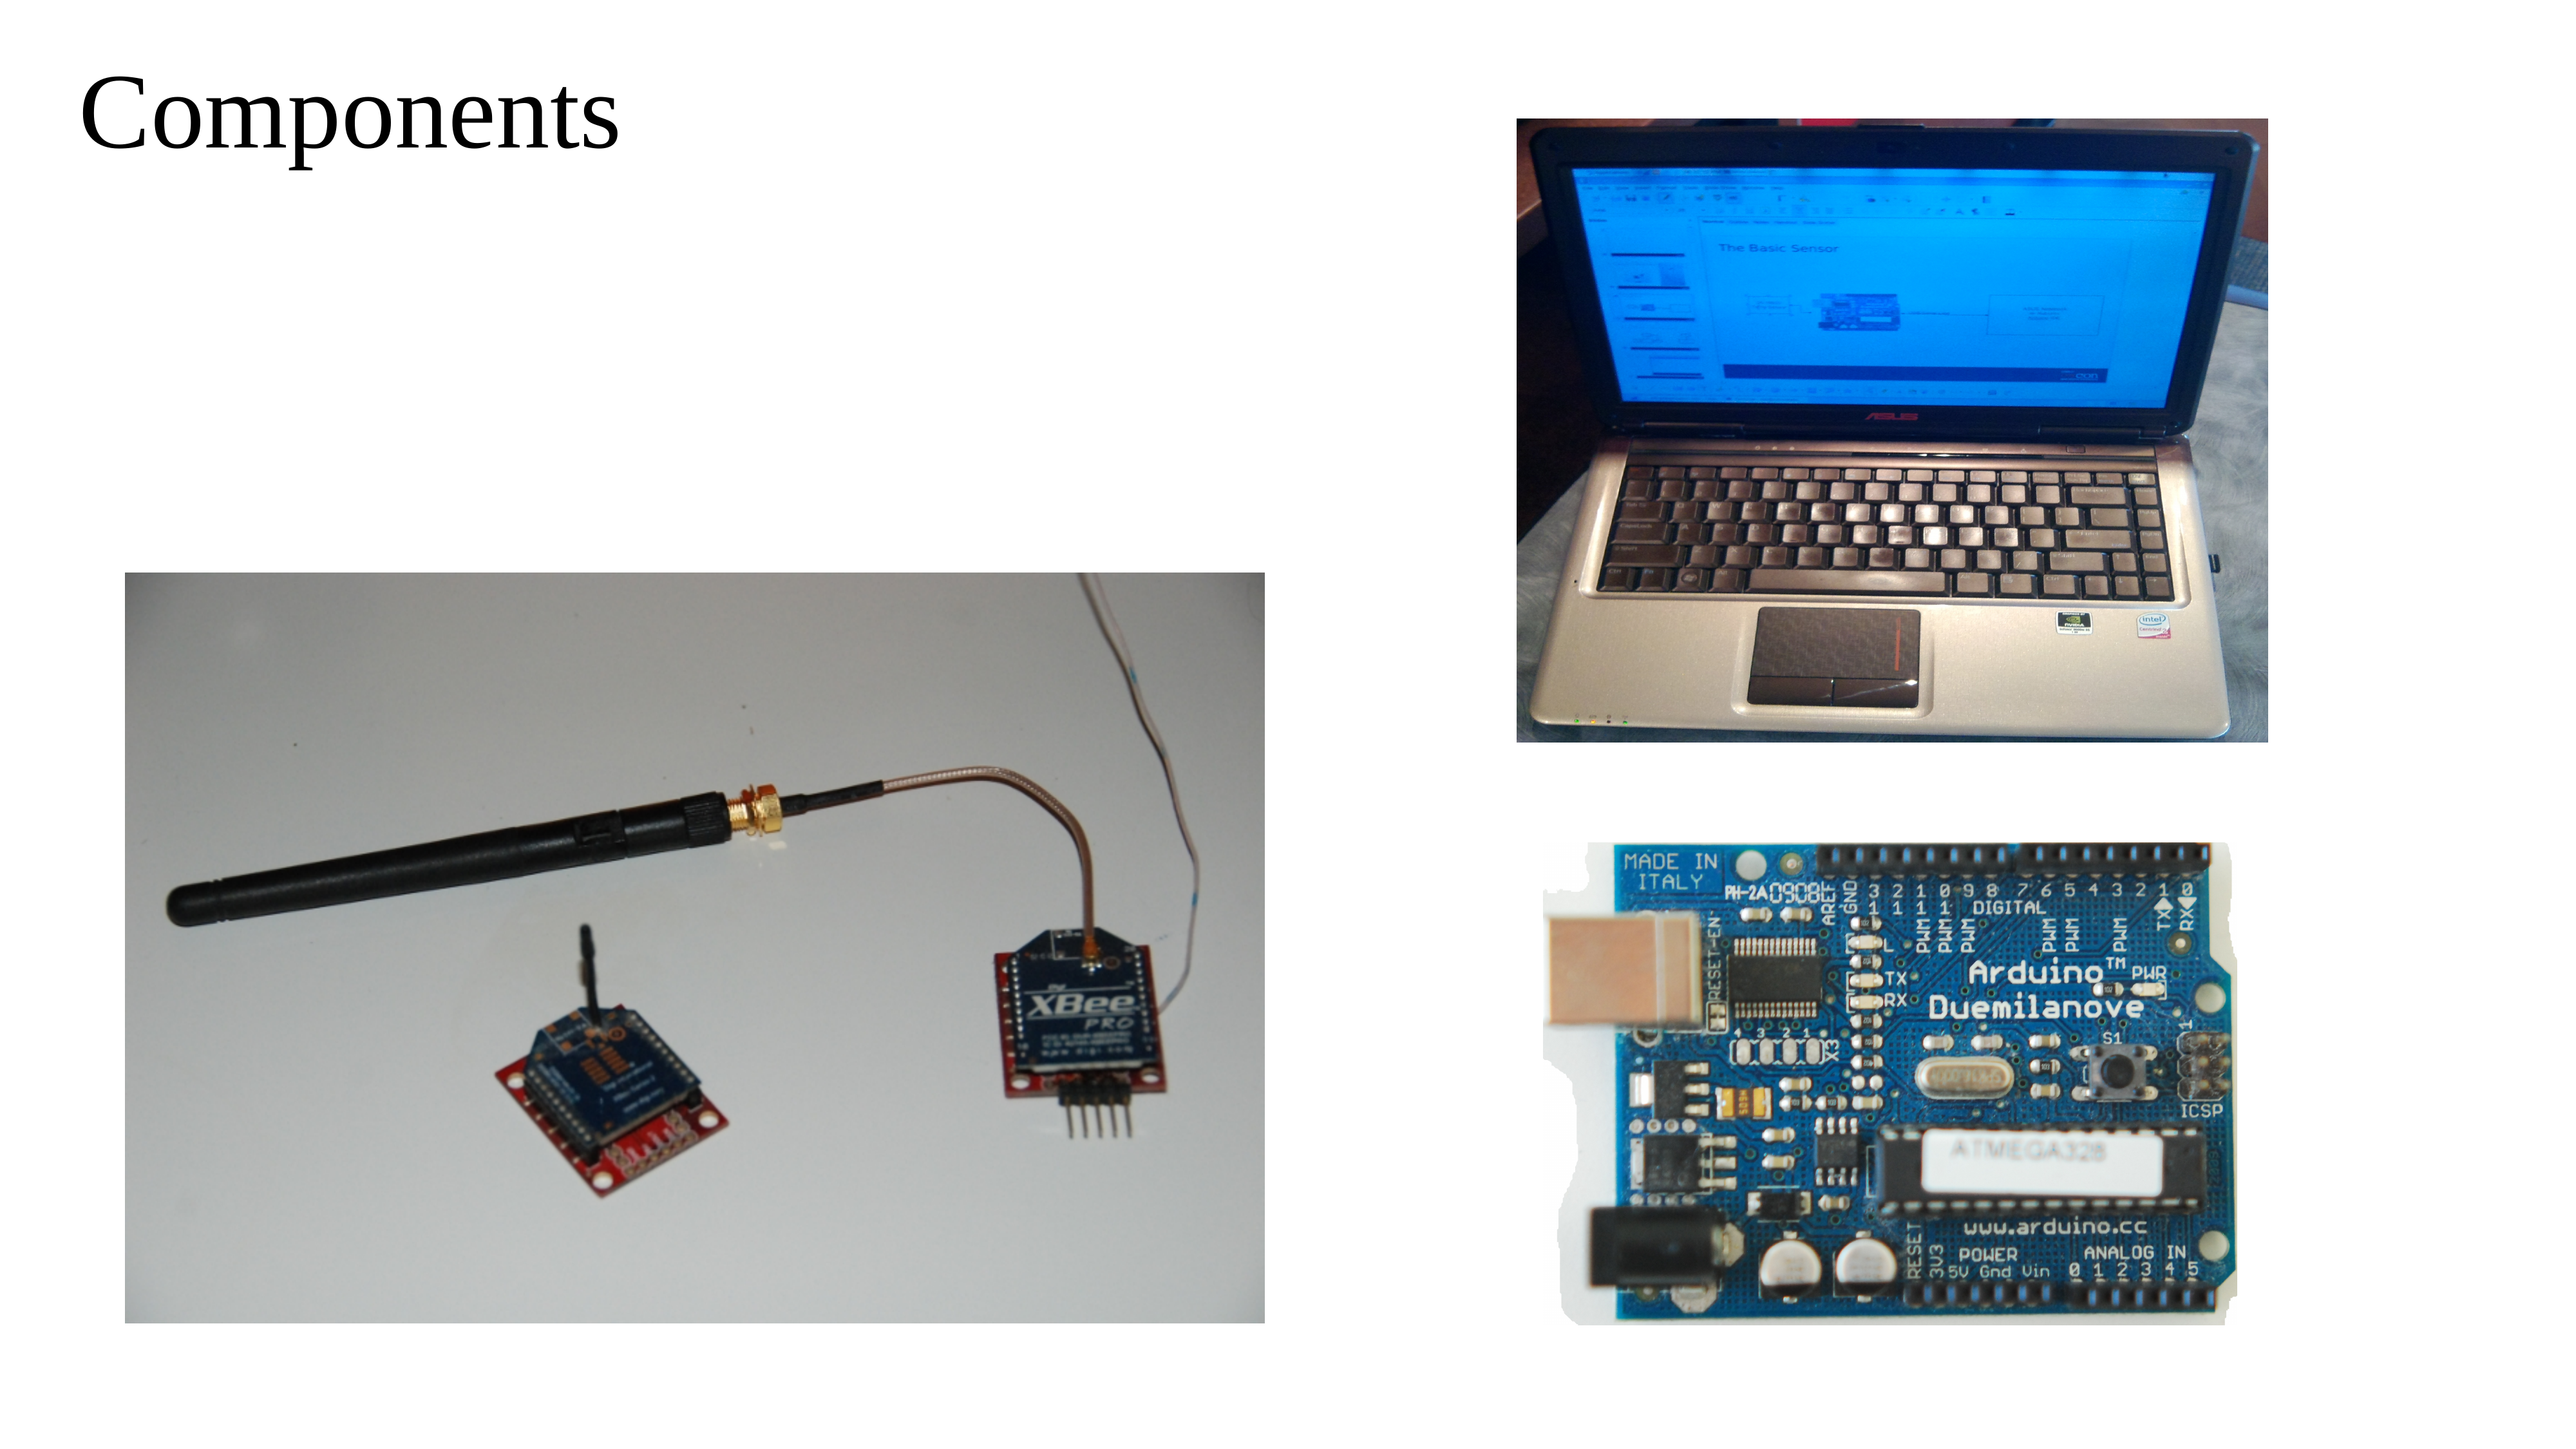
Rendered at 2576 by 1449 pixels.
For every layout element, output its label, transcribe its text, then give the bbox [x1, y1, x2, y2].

picture [125, 573, 1265, 1323]
picture [1517, 118, 2268, 743]
title Components [73, 17, 2503, 192]
picture [1543, 842, 2237, 1325]
